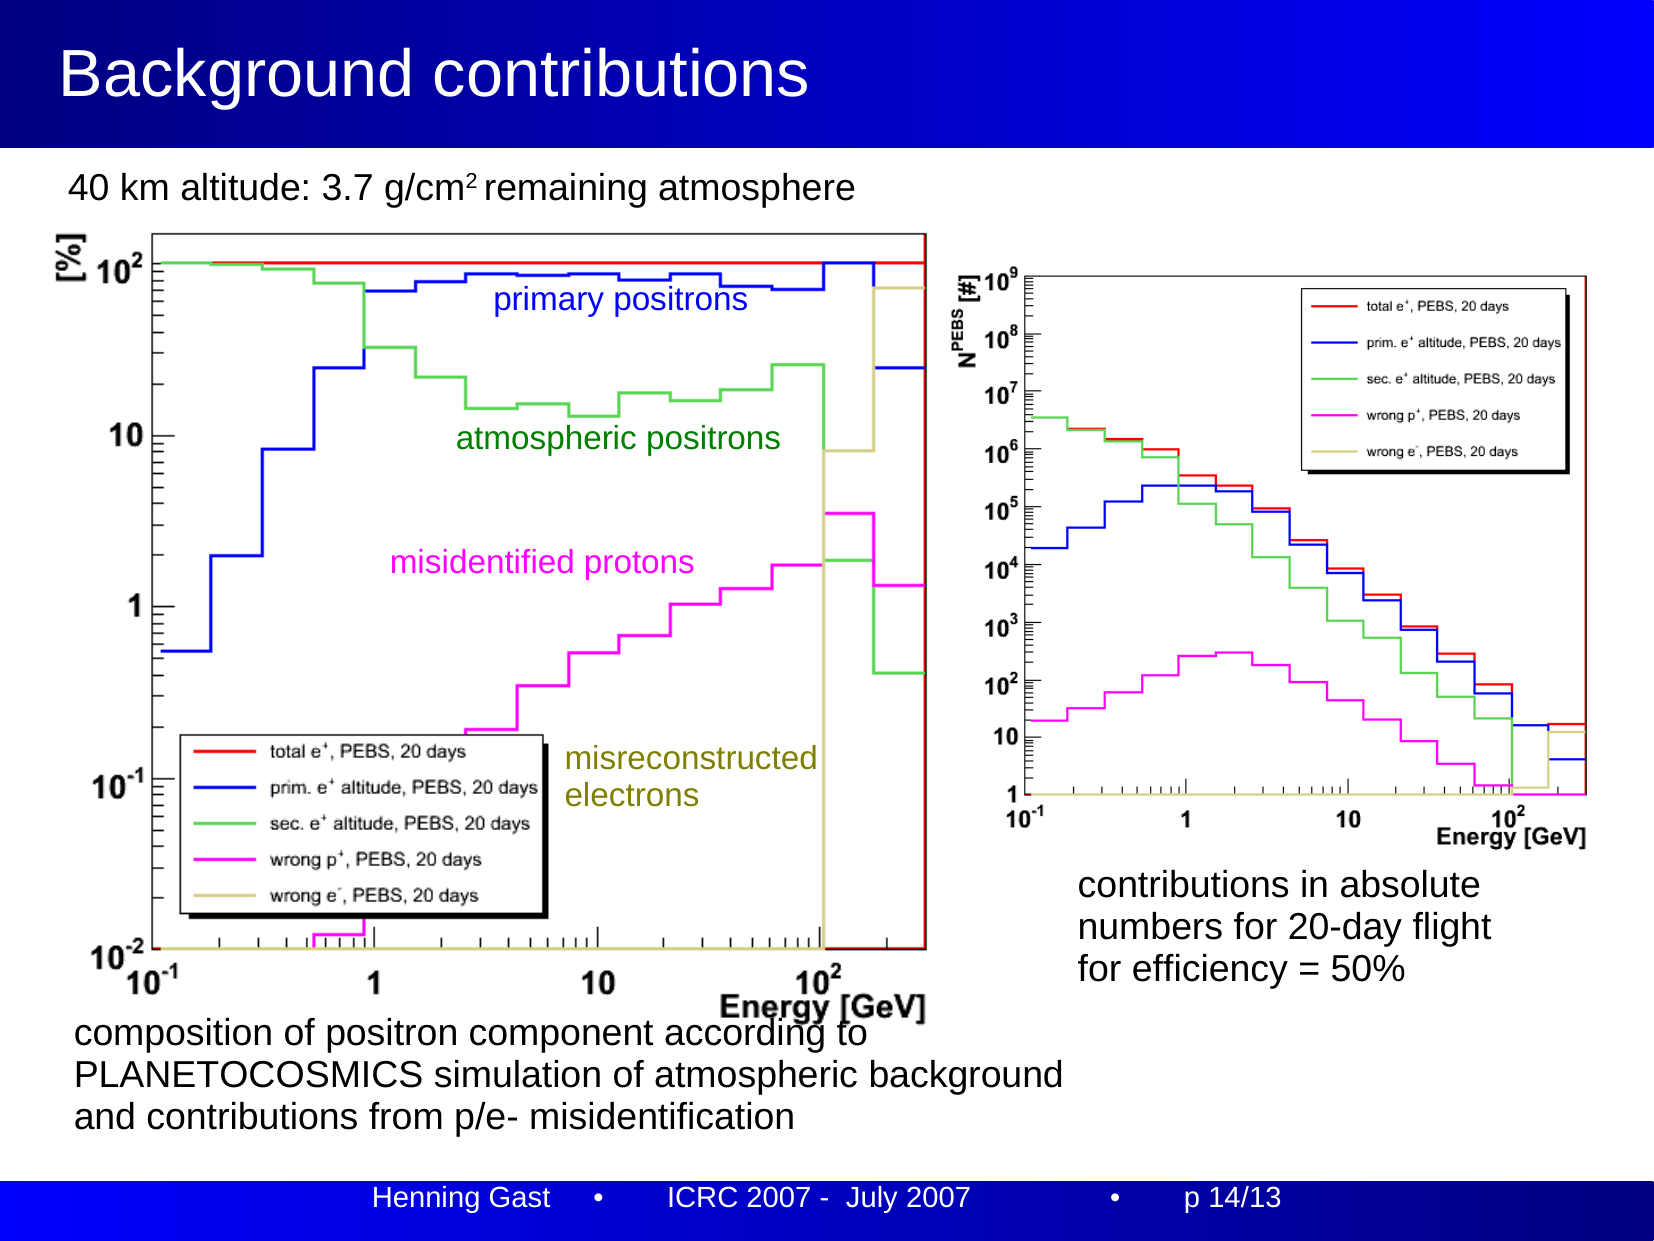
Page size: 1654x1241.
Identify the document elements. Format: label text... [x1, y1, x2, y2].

text_box 40 km altitude: 3.7 g/cm2 remaining atmosphere [53, 159, 904, 222]
title Background contributions [0, 0, 1654, 148]
text_box composition of positron component according to PLANETOCOSMICS simulation of atmospheric background and contributions from p/e- misidentification [59, 1003, 1093, 1159]
text_box misreconstructed electrons [549, 732, 934, 830]
text_box contributions in absolute numbers for 20-day flight for efficiency = 50% [1062, 857, 1565, 1011]
text_box atmospheric positrons [441, 412, 826, 469]
picture [946, 262, 1613, 857]
text_box primary positrons [478, 273, 863, 330]
text_box misidentified protons [375, 535, 759, 592]
picture [50, 224, 938, 1032]
